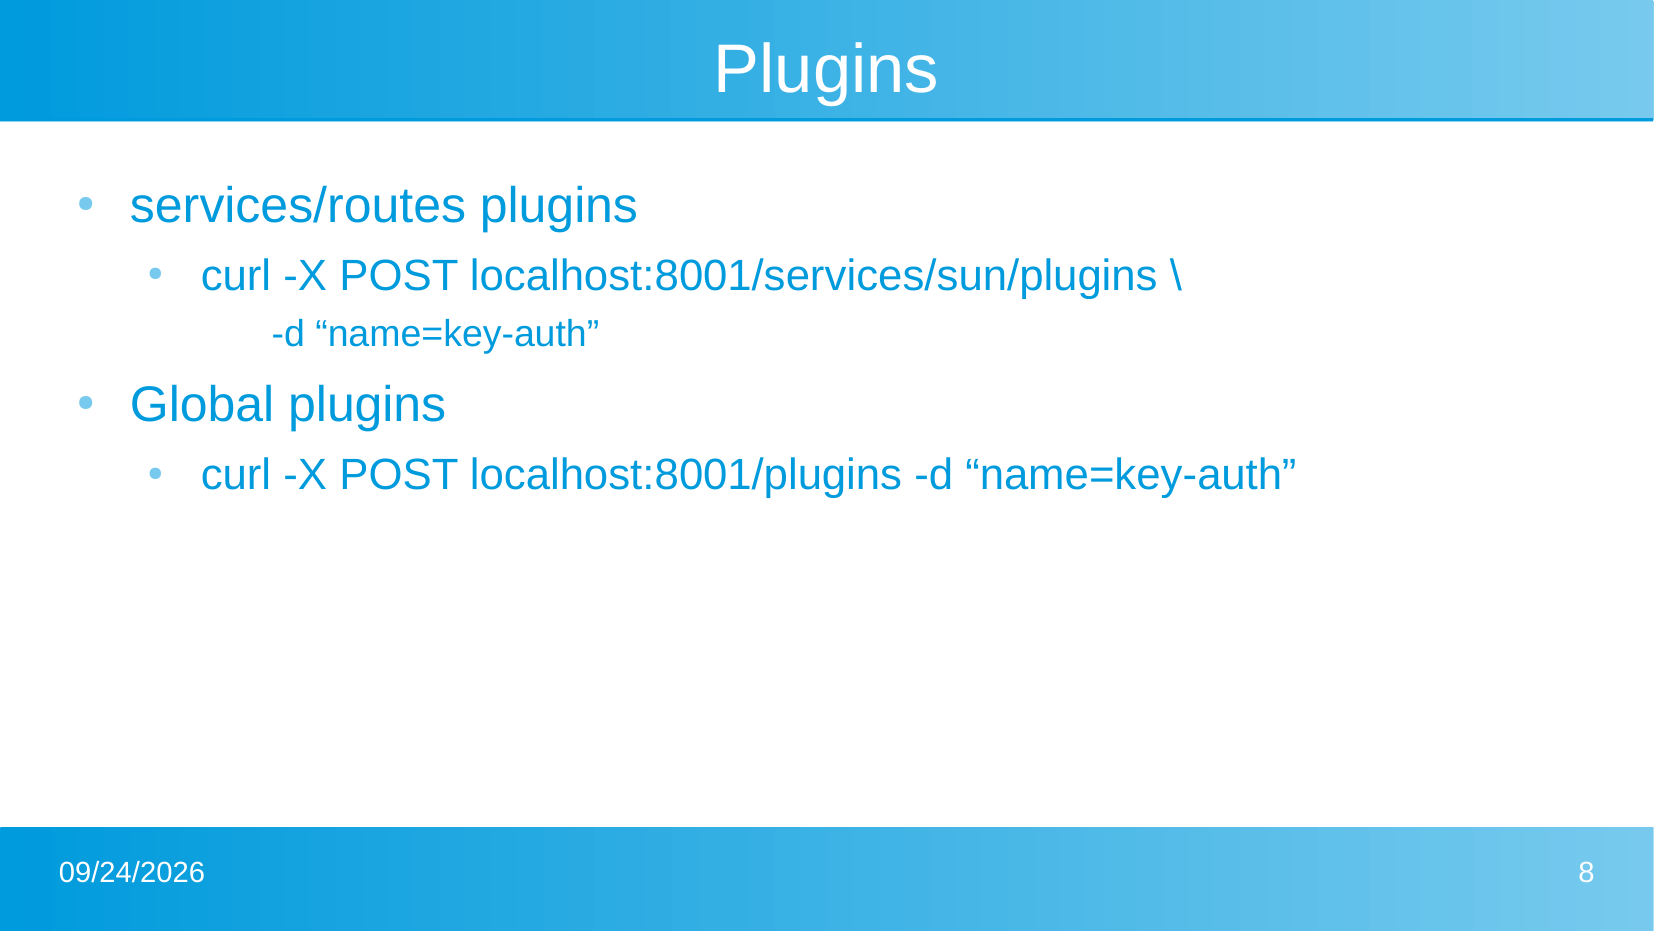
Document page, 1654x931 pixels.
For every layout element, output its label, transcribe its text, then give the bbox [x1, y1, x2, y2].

title Plugins [59, 29, 1595, 108]
list services/routes plugins curl -X POST localhost:8001/services/sun/plugins \ -d “name=key-auth” Global plugins curl -X POST localhost:8001/plugins -d “name=key-auth” [59, 177, 1595, 768]
